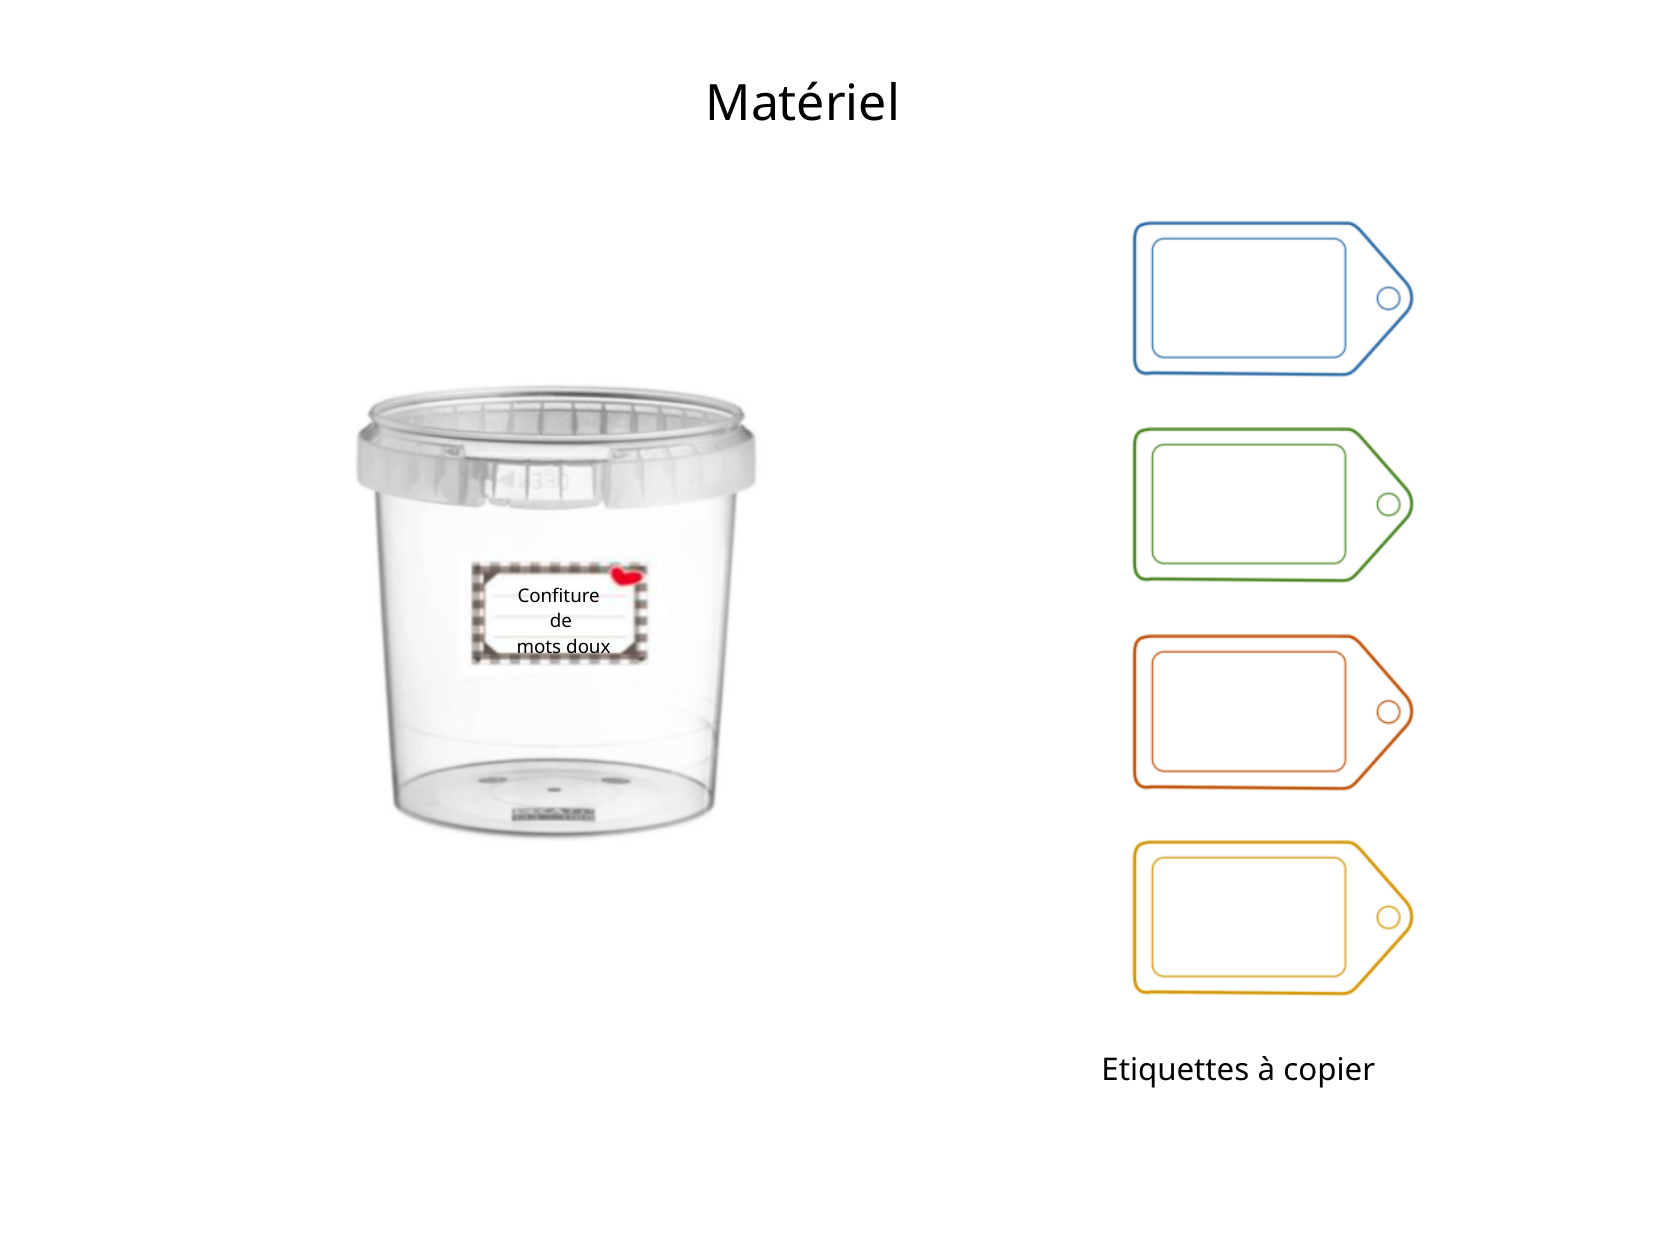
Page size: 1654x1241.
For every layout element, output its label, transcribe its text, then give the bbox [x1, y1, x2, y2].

picture [1127, 418, 1418, 591]
picture [1127, 625, 1418, 799]
text_box Matériel [661, 59, 945, 169]
picture [307, 327, 829, 875]
text_box Confiture de mots doux [460, 574, 662, 665]
text_box Etiquettes à copier [1086, 1039, 1489, 1097]
picture [1127, 831, 1418, 1004]
picture [1127, 212, 1418, 385]
